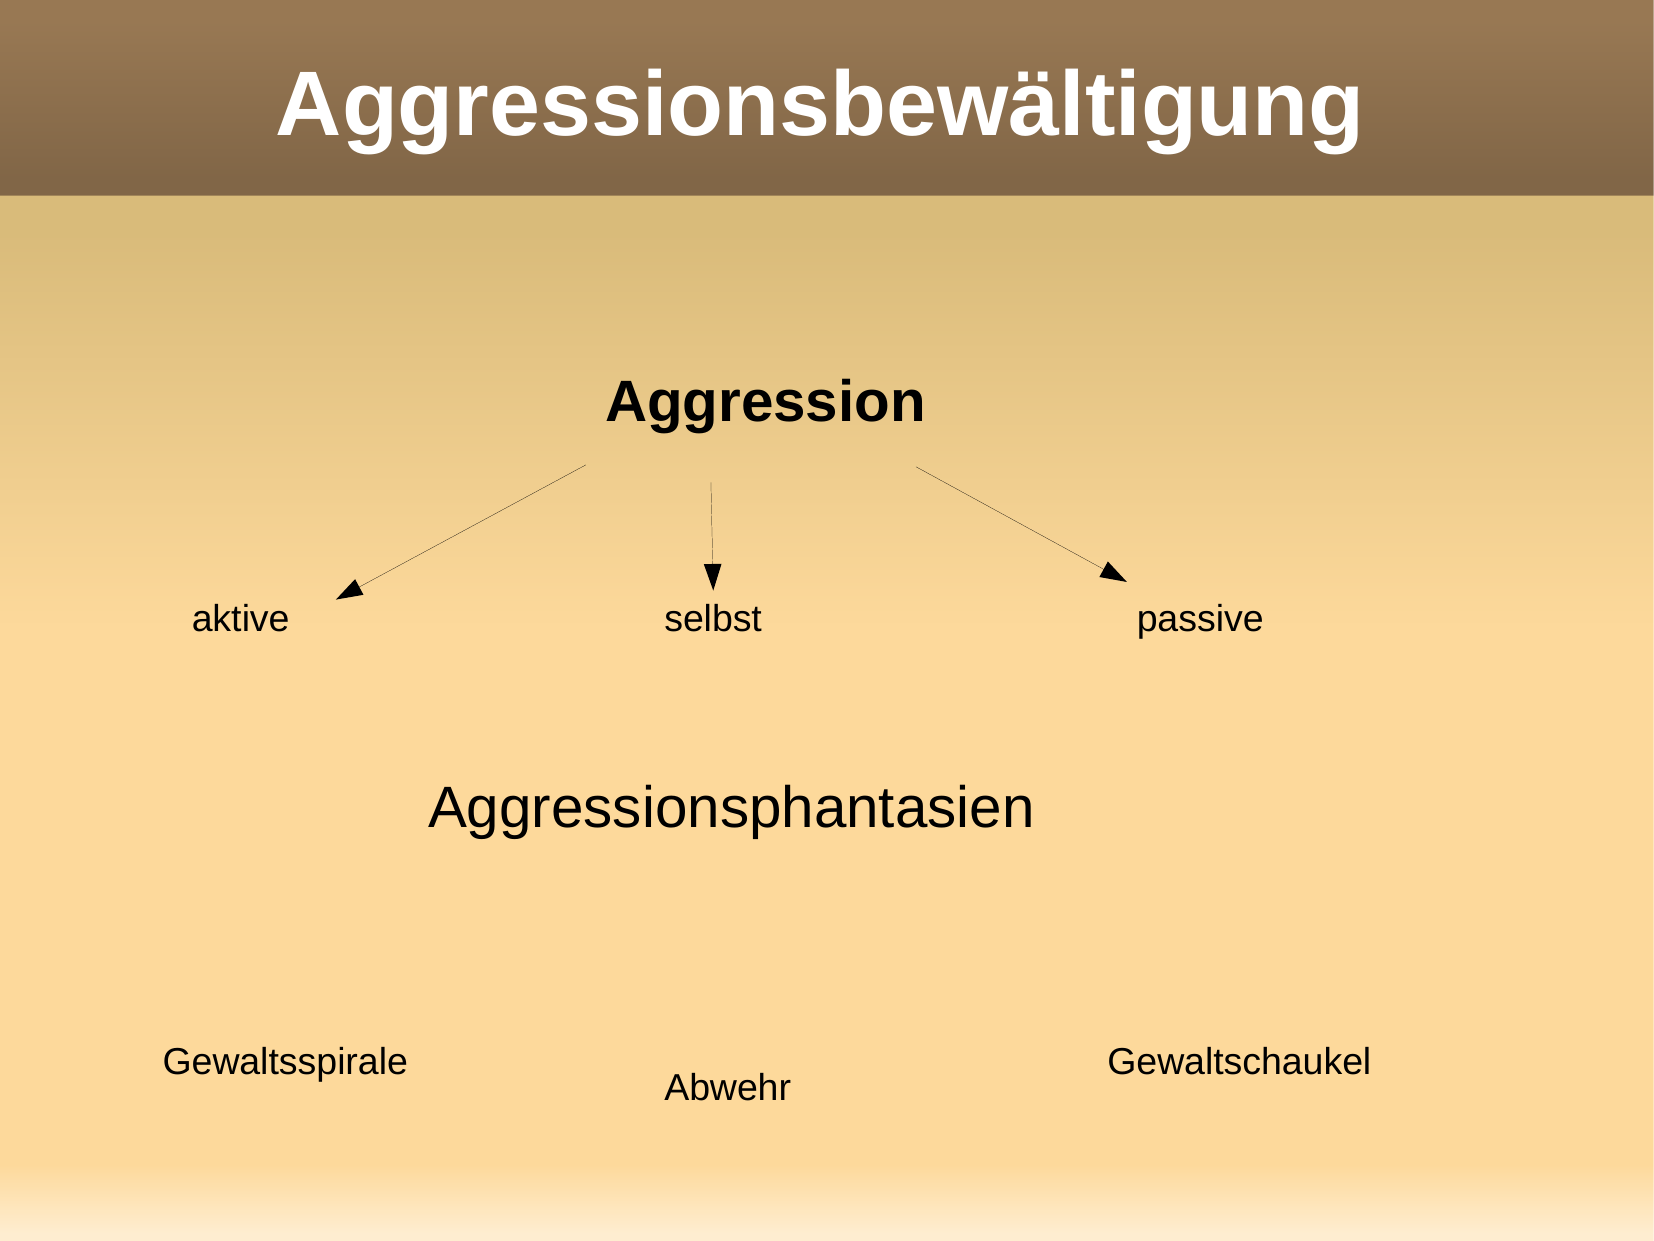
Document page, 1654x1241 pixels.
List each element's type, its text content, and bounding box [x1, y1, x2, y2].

text_box selbst [649, 590, 777, 648]
text_box Gewaltschaukel [1092, 1033, 1388, 1091]
text_box aktive [177, 590, 305, 648]
picture [0, 0, 1654, 1241]
text_box Gewaltsspirale [147, 1033, 423, 1133]
text_box Aggression [590, 361, 941, 442]
title Aggressionsbewältigung [76, 0, 1565, 208]
text_box Aggressionsphantasien [413, 767, 1346, 848]
text_box passive [1122, 590, 1279, 648]
text_box Abwehr [649, 1058, 827, 1116]
